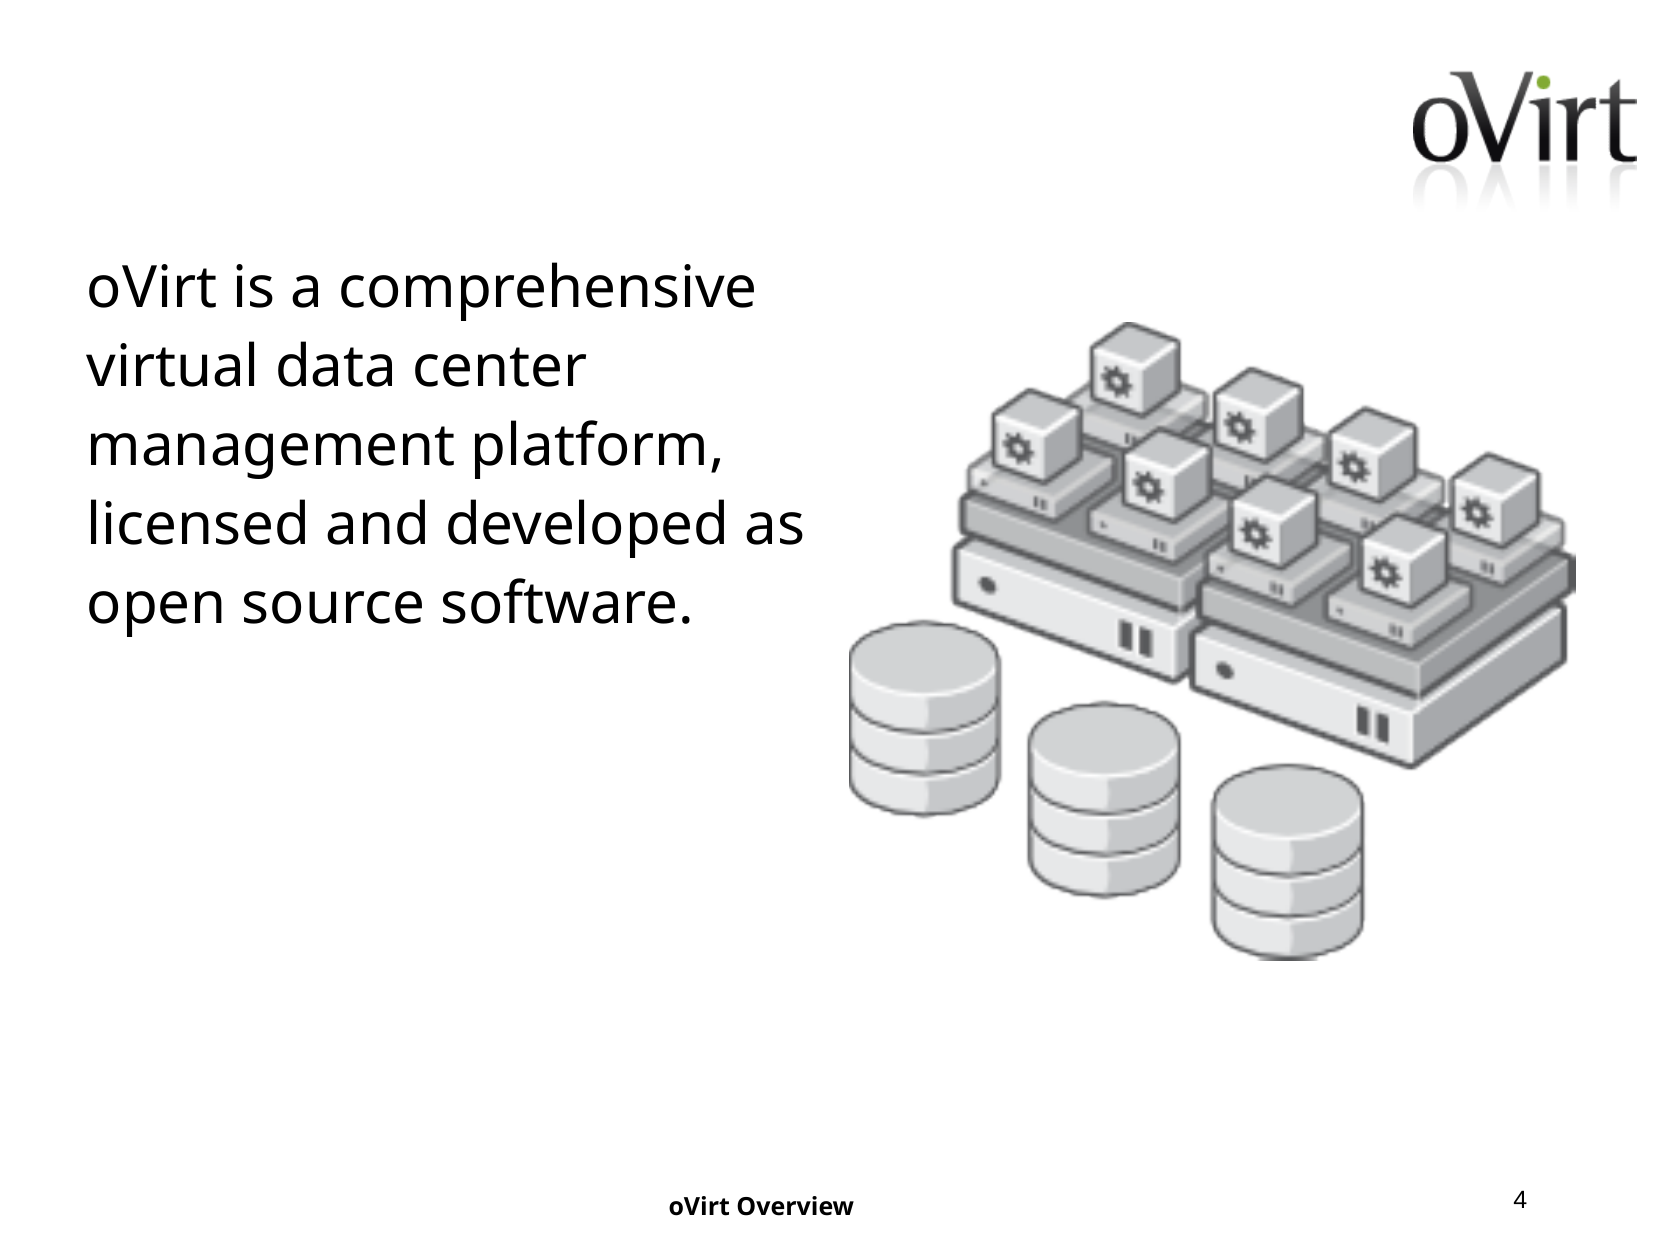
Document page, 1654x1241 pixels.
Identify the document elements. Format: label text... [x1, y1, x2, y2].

picture [1413, 63, 1637, 212]
list oVirt is a comprehensive virtual data center management platform, licensed and developed as open source software. [86, 244, 814, 1039]
picture [849, 322, 1576, 961]
